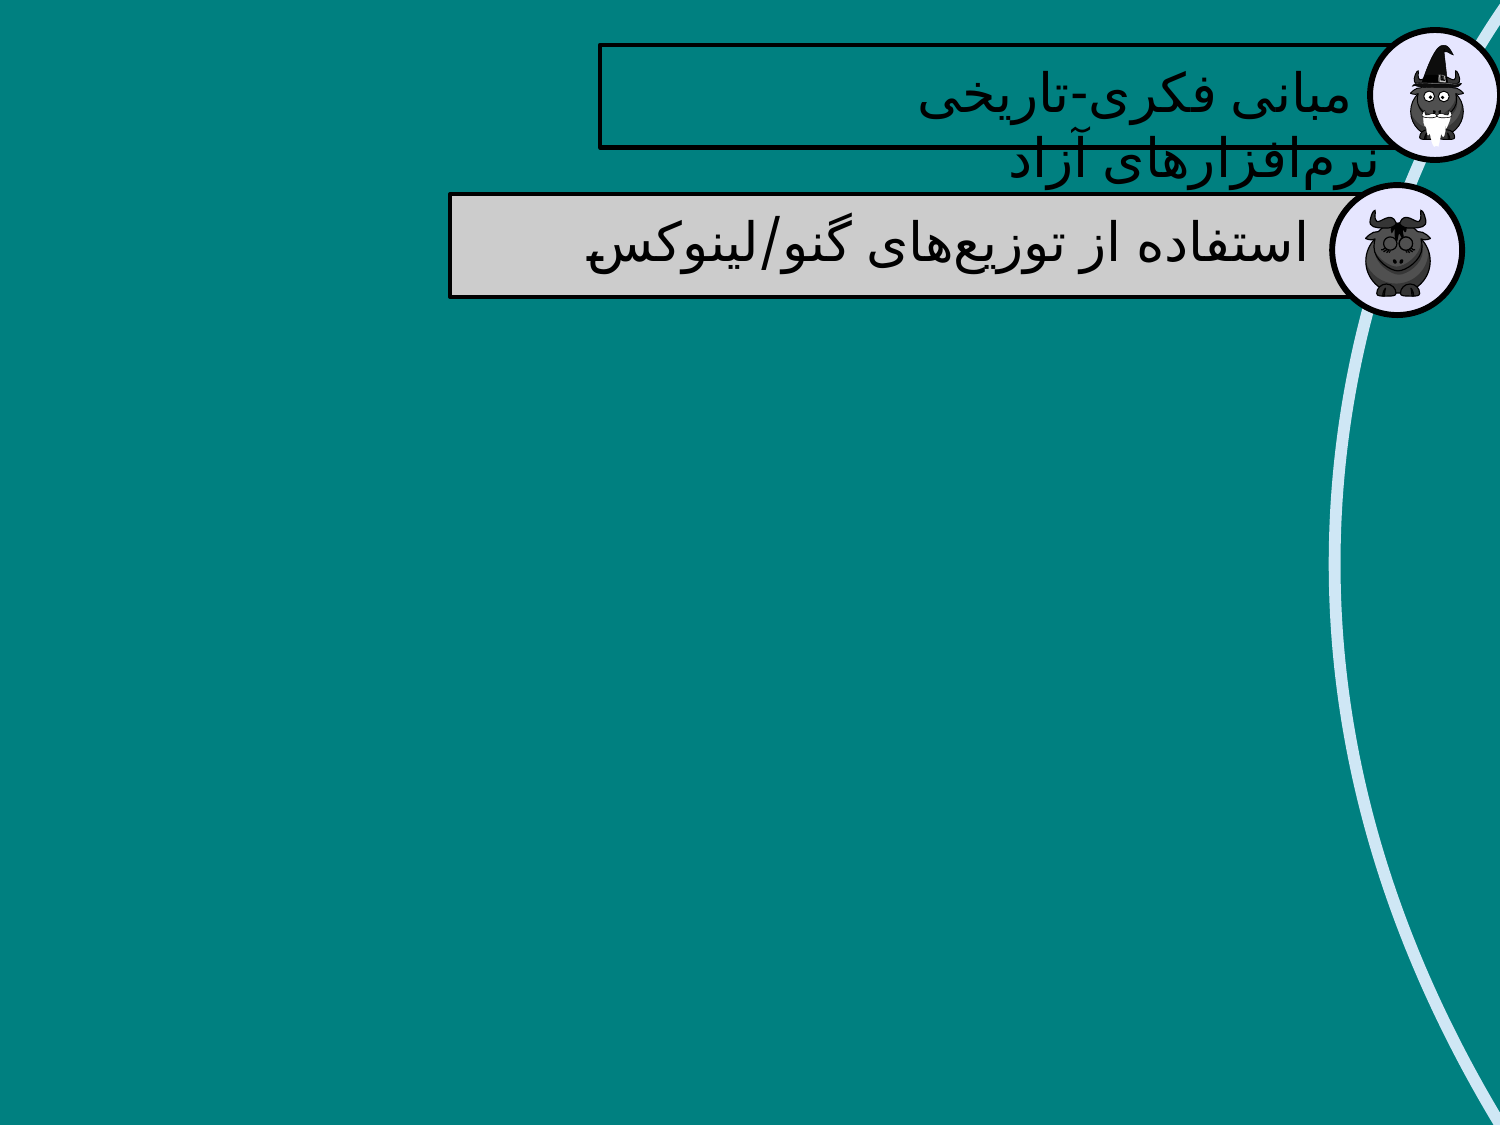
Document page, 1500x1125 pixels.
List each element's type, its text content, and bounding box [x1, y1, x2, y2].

text_box مبانی فکری-تاریخی نرم‌افزارهای آزاد [600, 45, 1395, 148]
text_box استفاده از توزیع‌های گنو/لینوکس [450, 194, 1362, 297]
picture [1365, 209, 1432, 297]
picture [1410, 45, 1464, 147]
text_box [1332, 185, 1463, 316]
text_box [1370, 29, 1500, 160]
